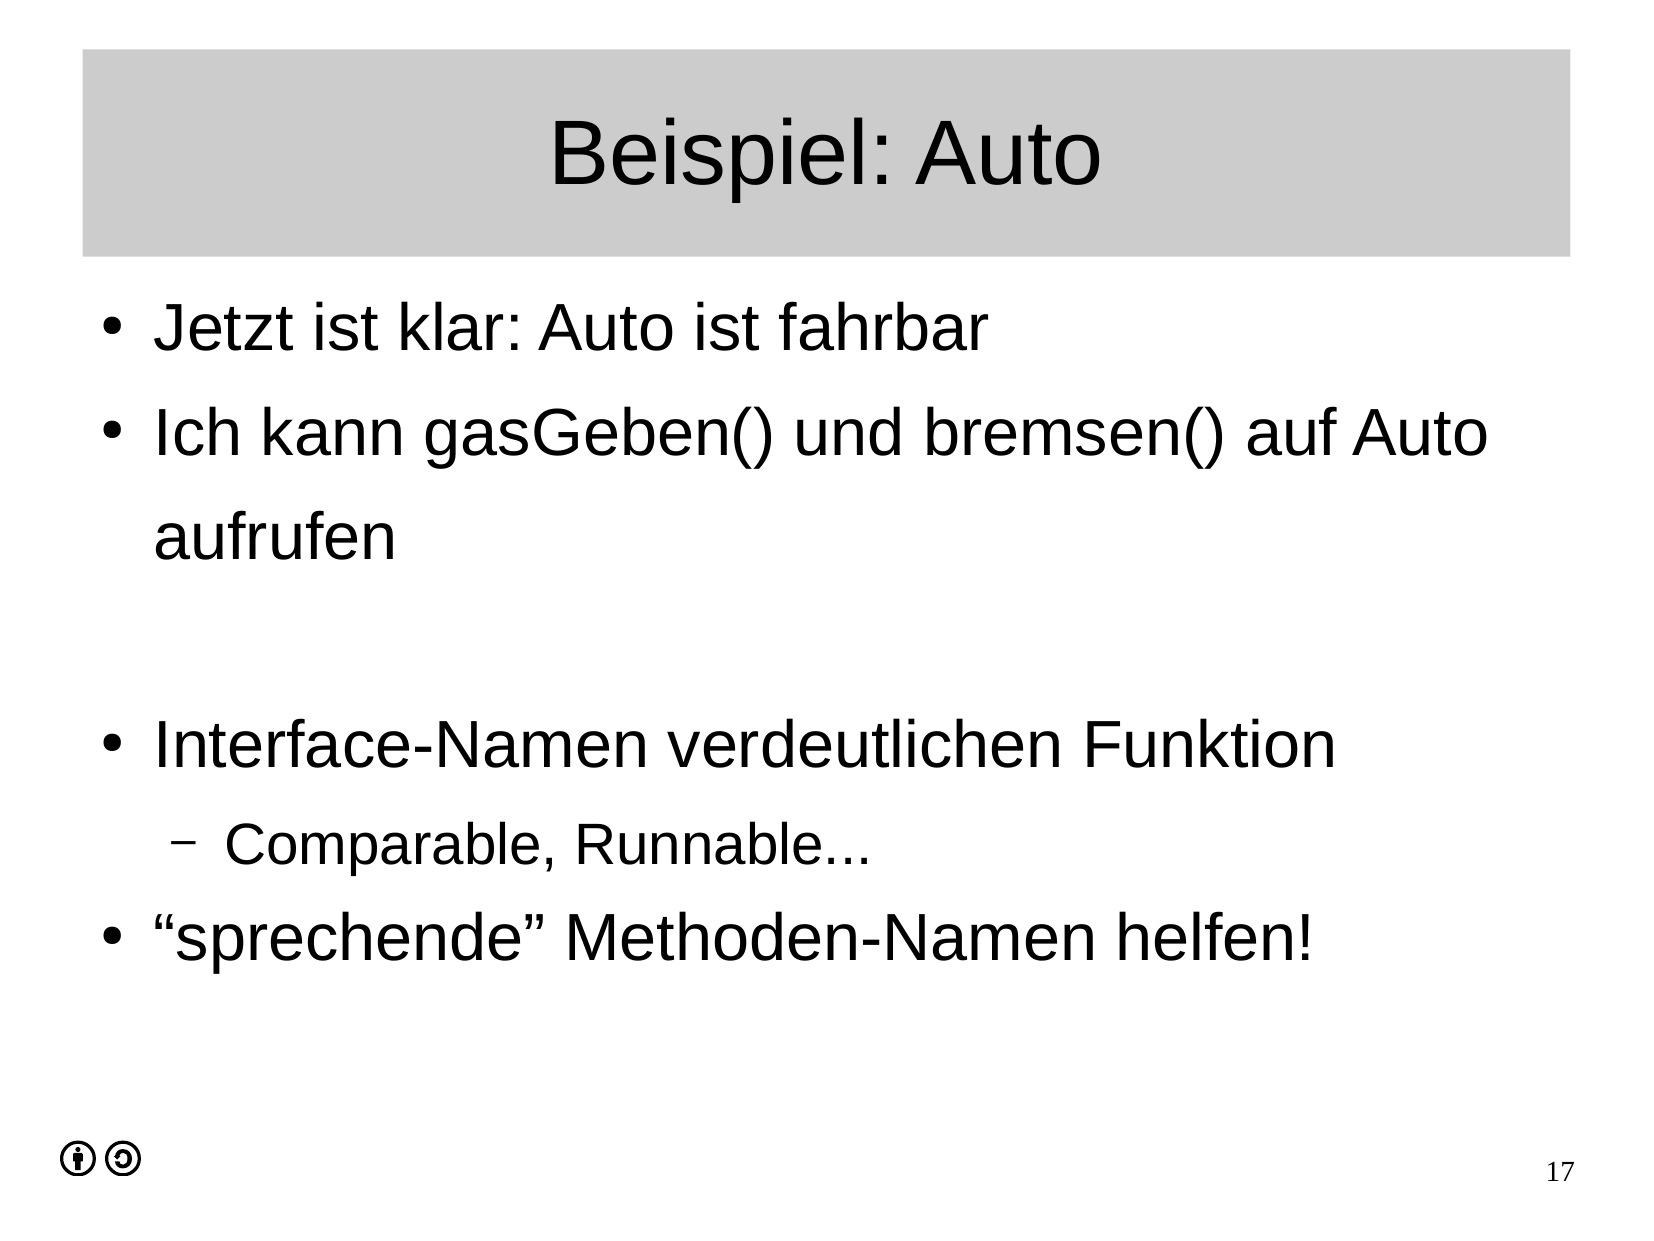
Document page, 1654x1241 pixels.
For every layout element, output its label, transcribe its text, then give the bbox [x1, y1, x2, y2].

list Jetzt ist klar: Auto ist fahrbar Ich kann gasGeben() und bremsen() auf Auto aufrufen Interface-Namen verdeutlichen Funktion Comparable, Runnable... “sprechende” Methoden-Namen helfen! [82, 290, 1538, 1010]
title Beispiel: Auto [82, 49, 1571, 257]
